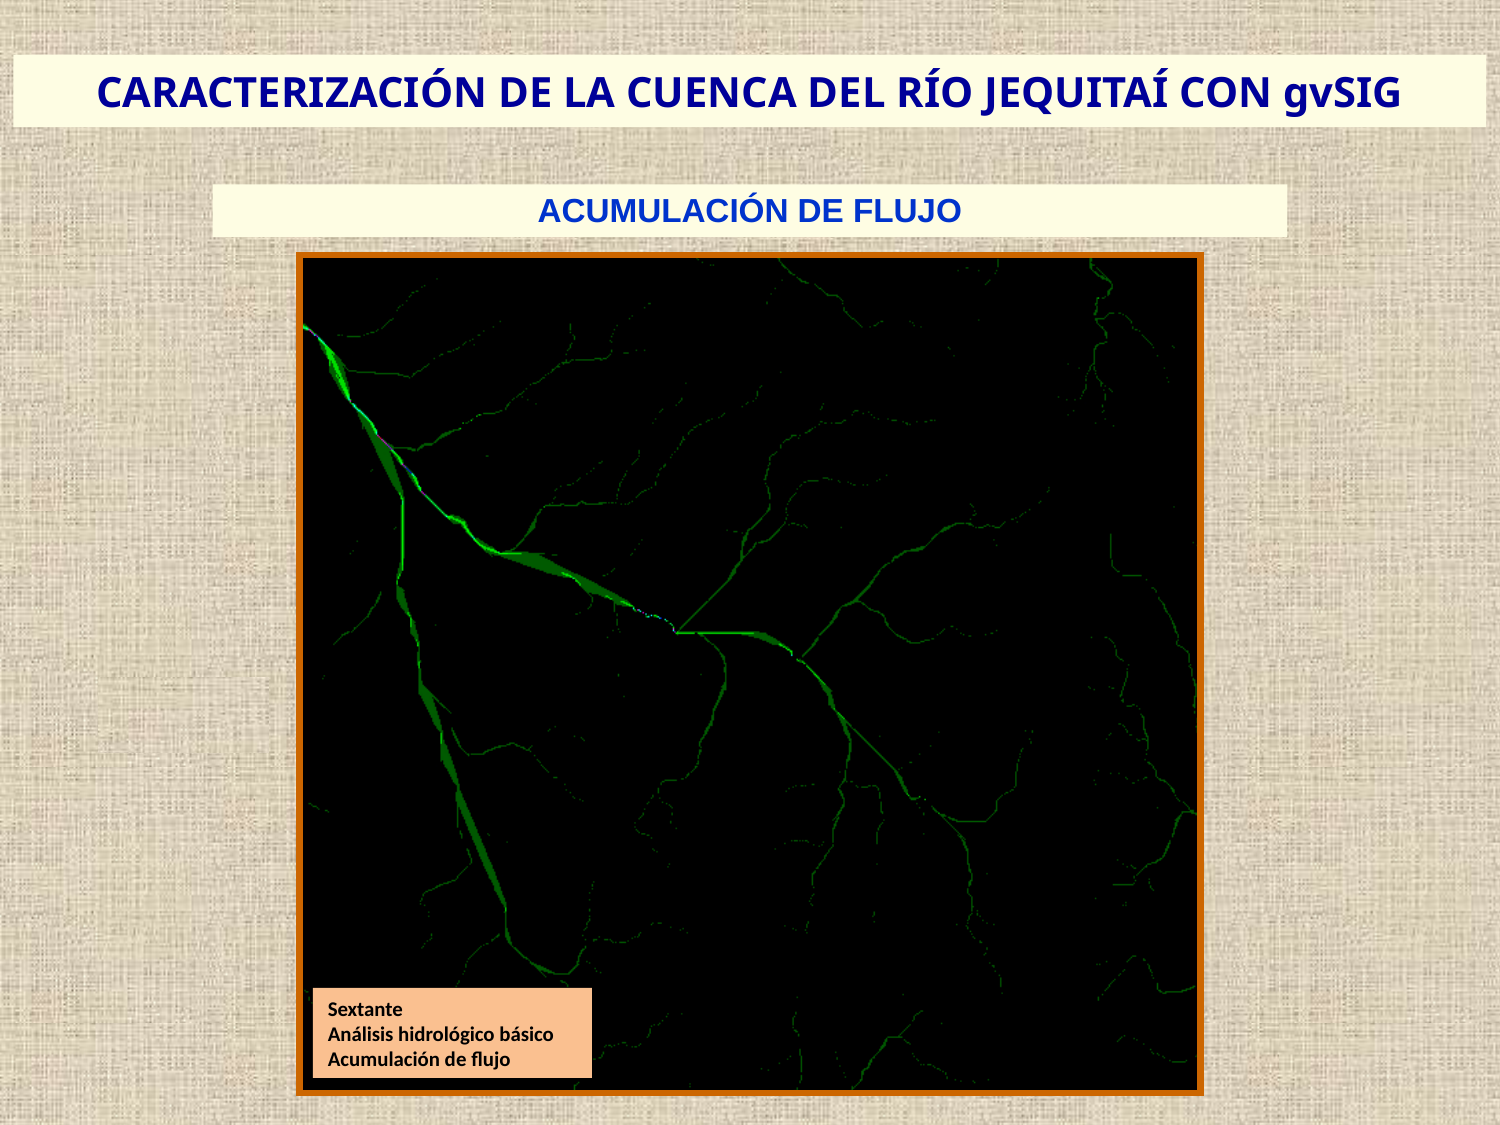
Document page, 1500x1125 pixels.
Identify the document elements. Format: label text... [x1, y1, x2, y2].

text_box ACUMULACIÓN DE FLUJO [212, 184, 1288, 237]
text_box Sextante Análisis hidrológico básico Acumulación de flujo [312, 987, 592, 1078]
picture [0, 0, 1500, 1125]
text_box CARACTERIZACIÓN DE LA CUENCA DEL RÍO JEQUITAÍ CON gvSIG [13, 54, 1487, 128]
